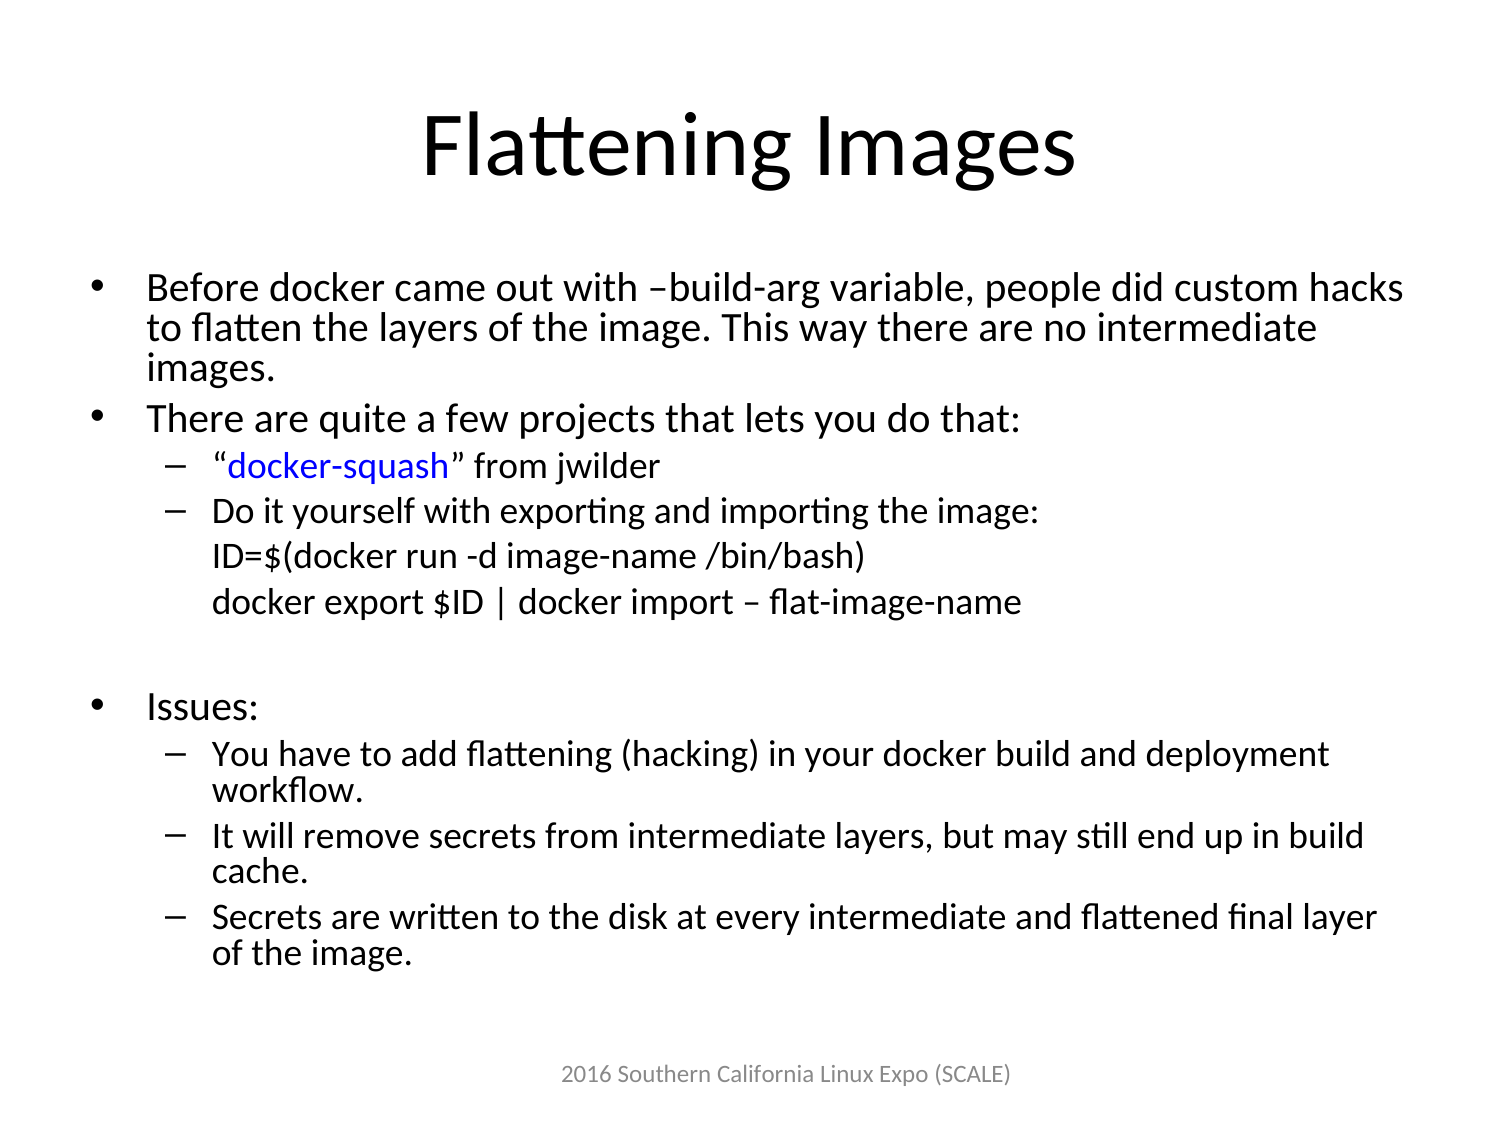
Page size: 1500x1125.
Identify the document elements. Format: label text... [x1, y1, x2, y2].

text_box 2016 Southern California Linux Expo (SCALE) [512, 1042, 1067, 1103]
title Flattening Images [75, 45, 1426, 233]
list Before docker came out with –build-arg variable, people did custom hacks to flatten the layers of the image. This way there are no intermediate images. There are quite a few projects that lets you do that: “docker-squash” from jwilder Do it yourself with exporting and importing the image: ID=$(docker run -d image-name /bin/bash) docker export $ID | docker import – flat-image-name Issues: You have to add flattening (hacking) in your docker build and deployment workflow. It will remove secrets from intermediate layers, but may still end up in build cache. Secrets are written to the disk at every intermediate and flattened final layer of the image. [75, 262, 1426, 1005]
